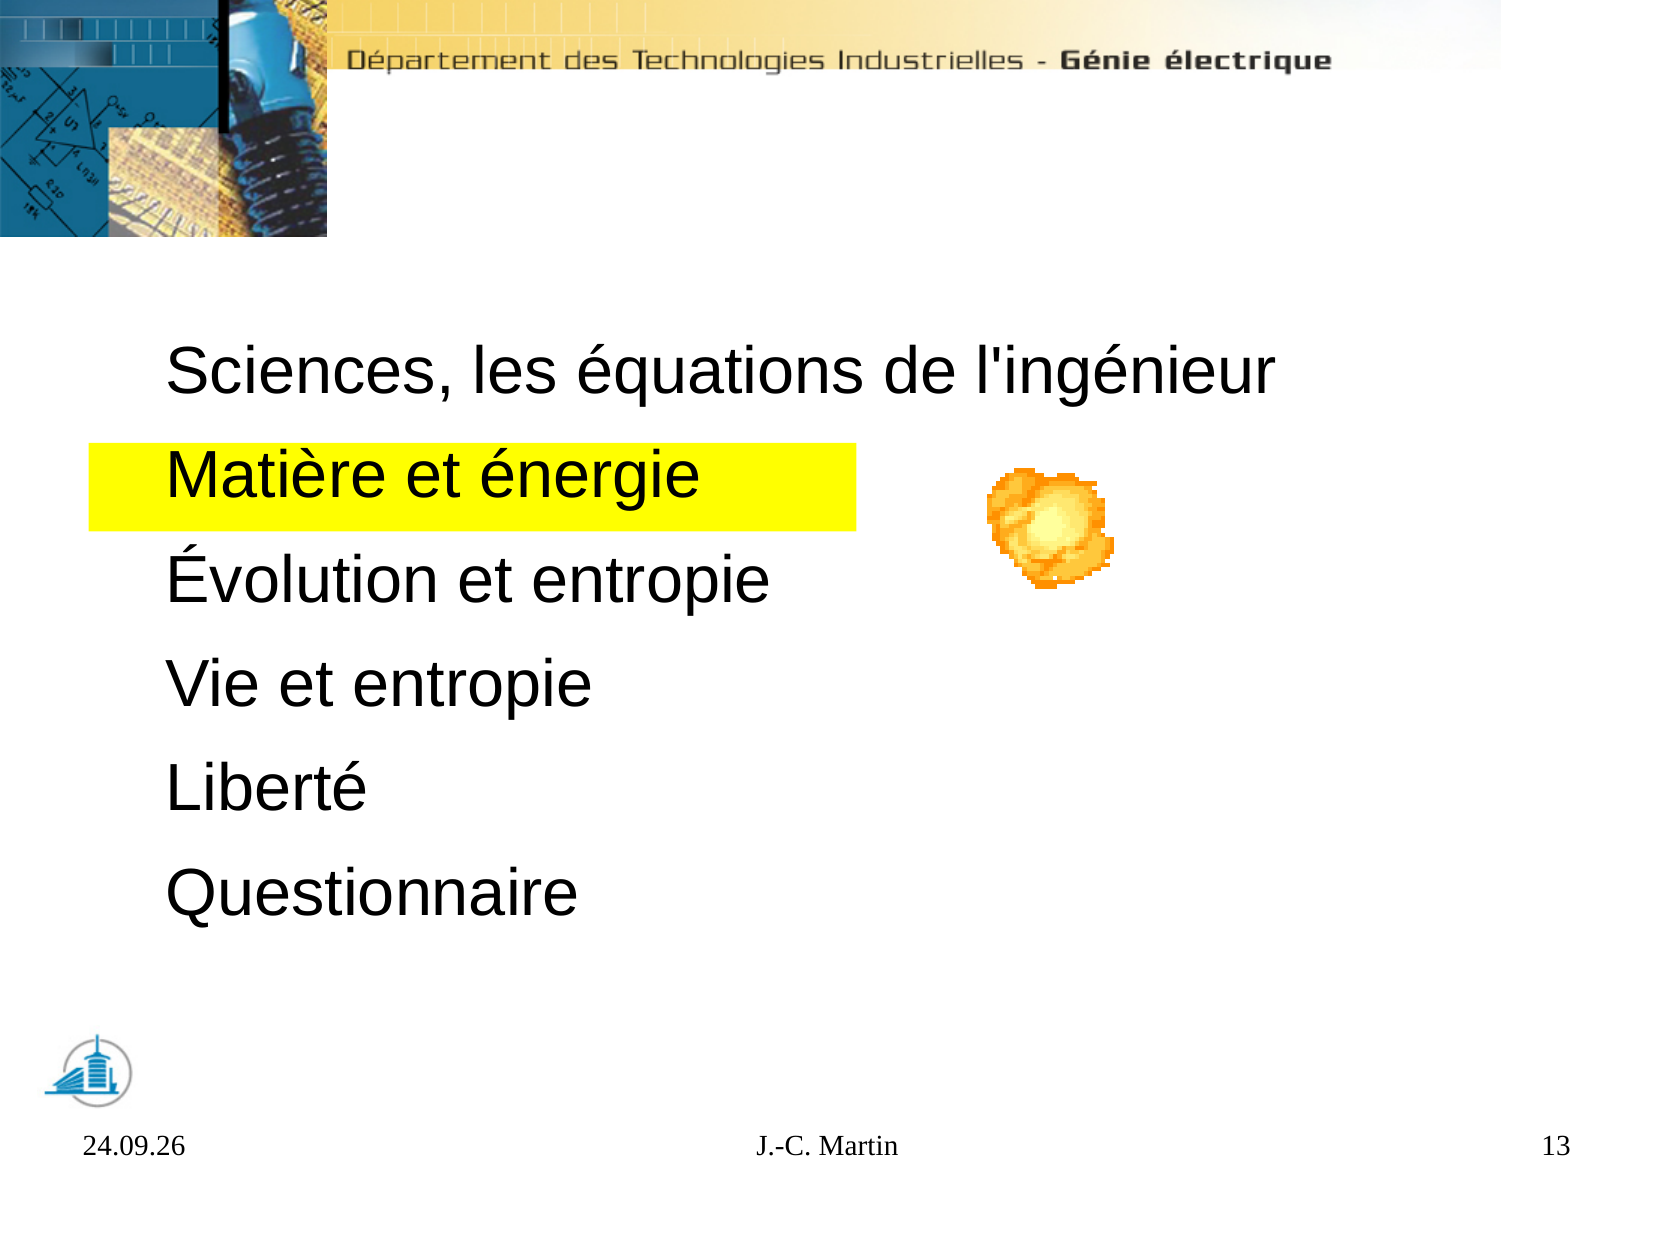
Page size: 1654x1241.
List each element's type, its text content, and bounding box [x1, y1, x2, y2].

picture [37, 1025, 138, 1111]
picture [0, 0, 1501, 237]
text_box [88, 442, 147, 532]
list Sciences, les équations de l'ingénieur Matière et énergie Évolution et entropie Vie et entropie Liberté Questionnaire [147, 333, 1506, 1063]
picture [944, 413, 1211, 632]
